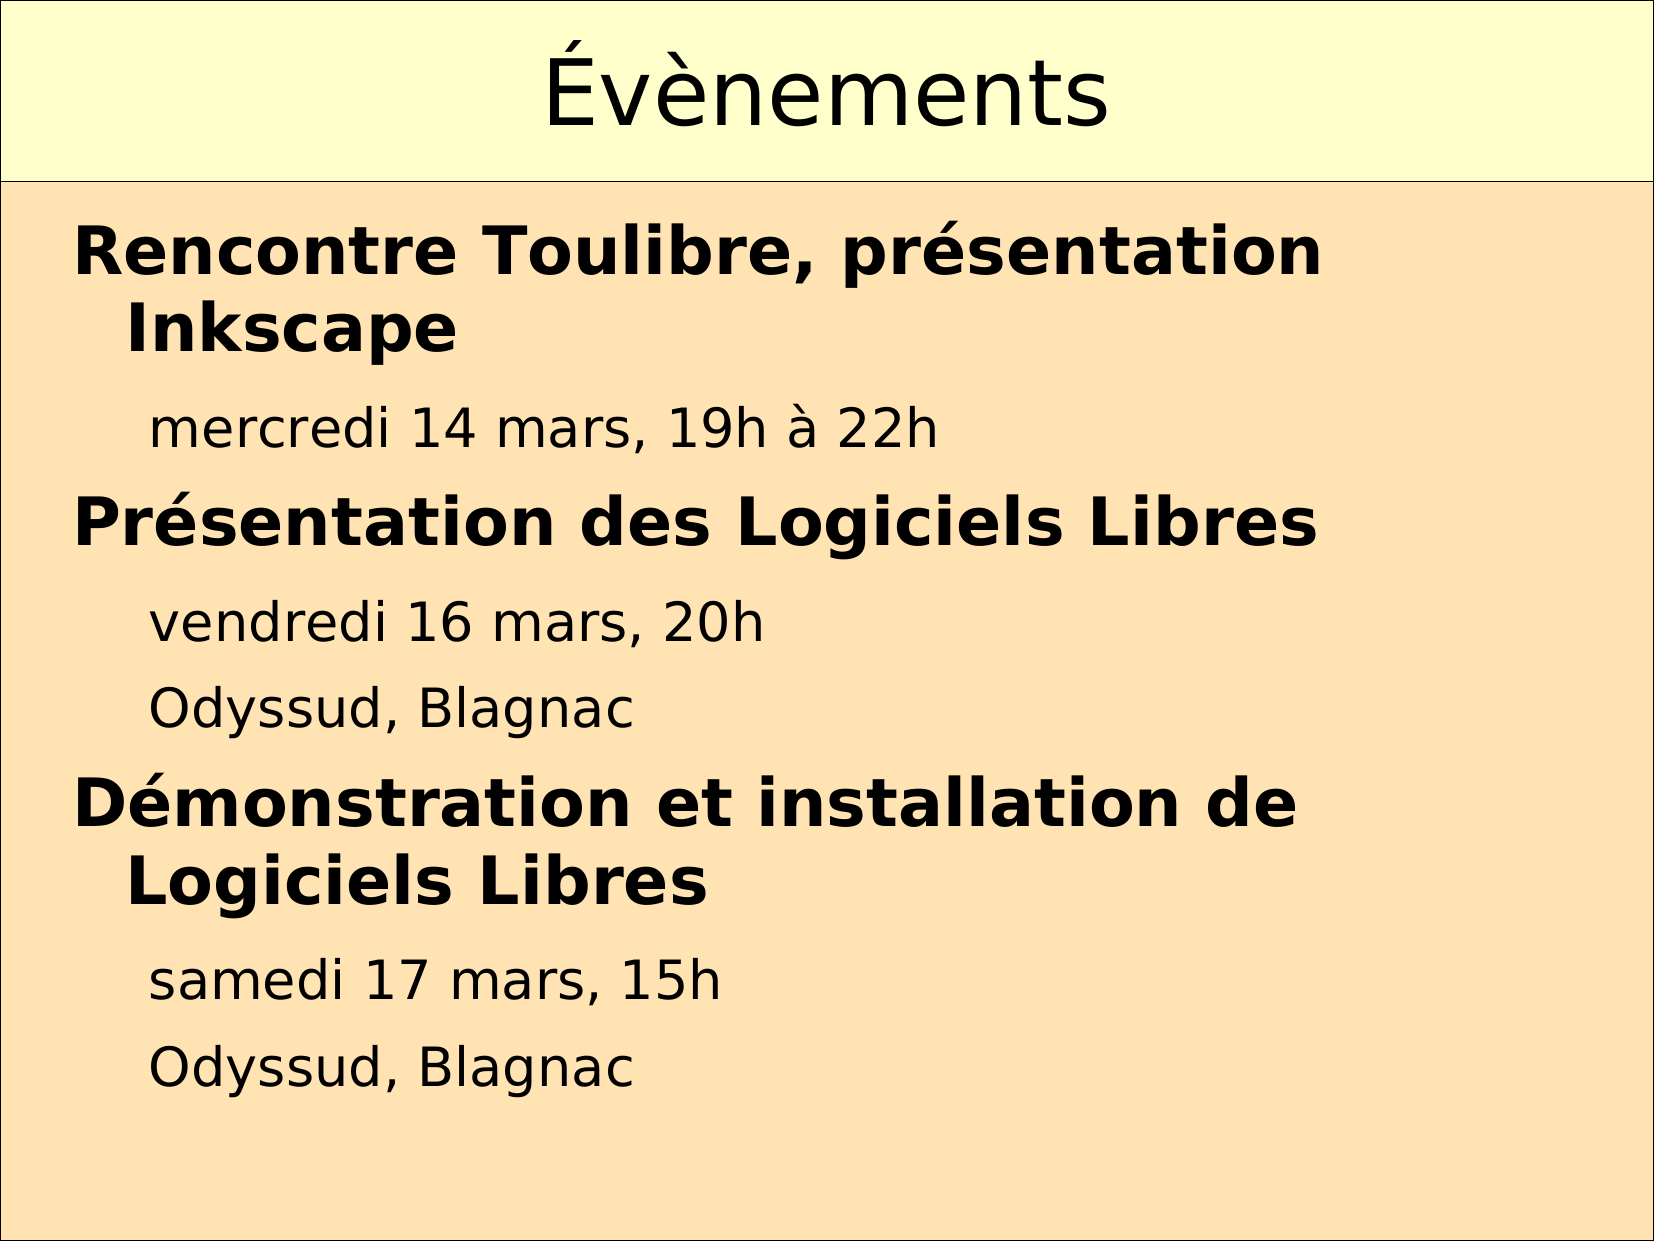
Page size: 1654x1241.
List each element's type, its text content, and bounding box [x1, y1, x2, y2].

title Évènements [0, 33, 1654, 154]
list Rencontre Toulibre, présentation Inkscape mercredi 14 mars, 19h à 22h Présentation des Logiciels Libres vendredi 16 mars, 20h Odyssud, Blagnac Démonstration et installation de Logiciels Libres samedi 17 mars, 15h Odyssud, Blagnac [54, 212, 1607, 1194]
